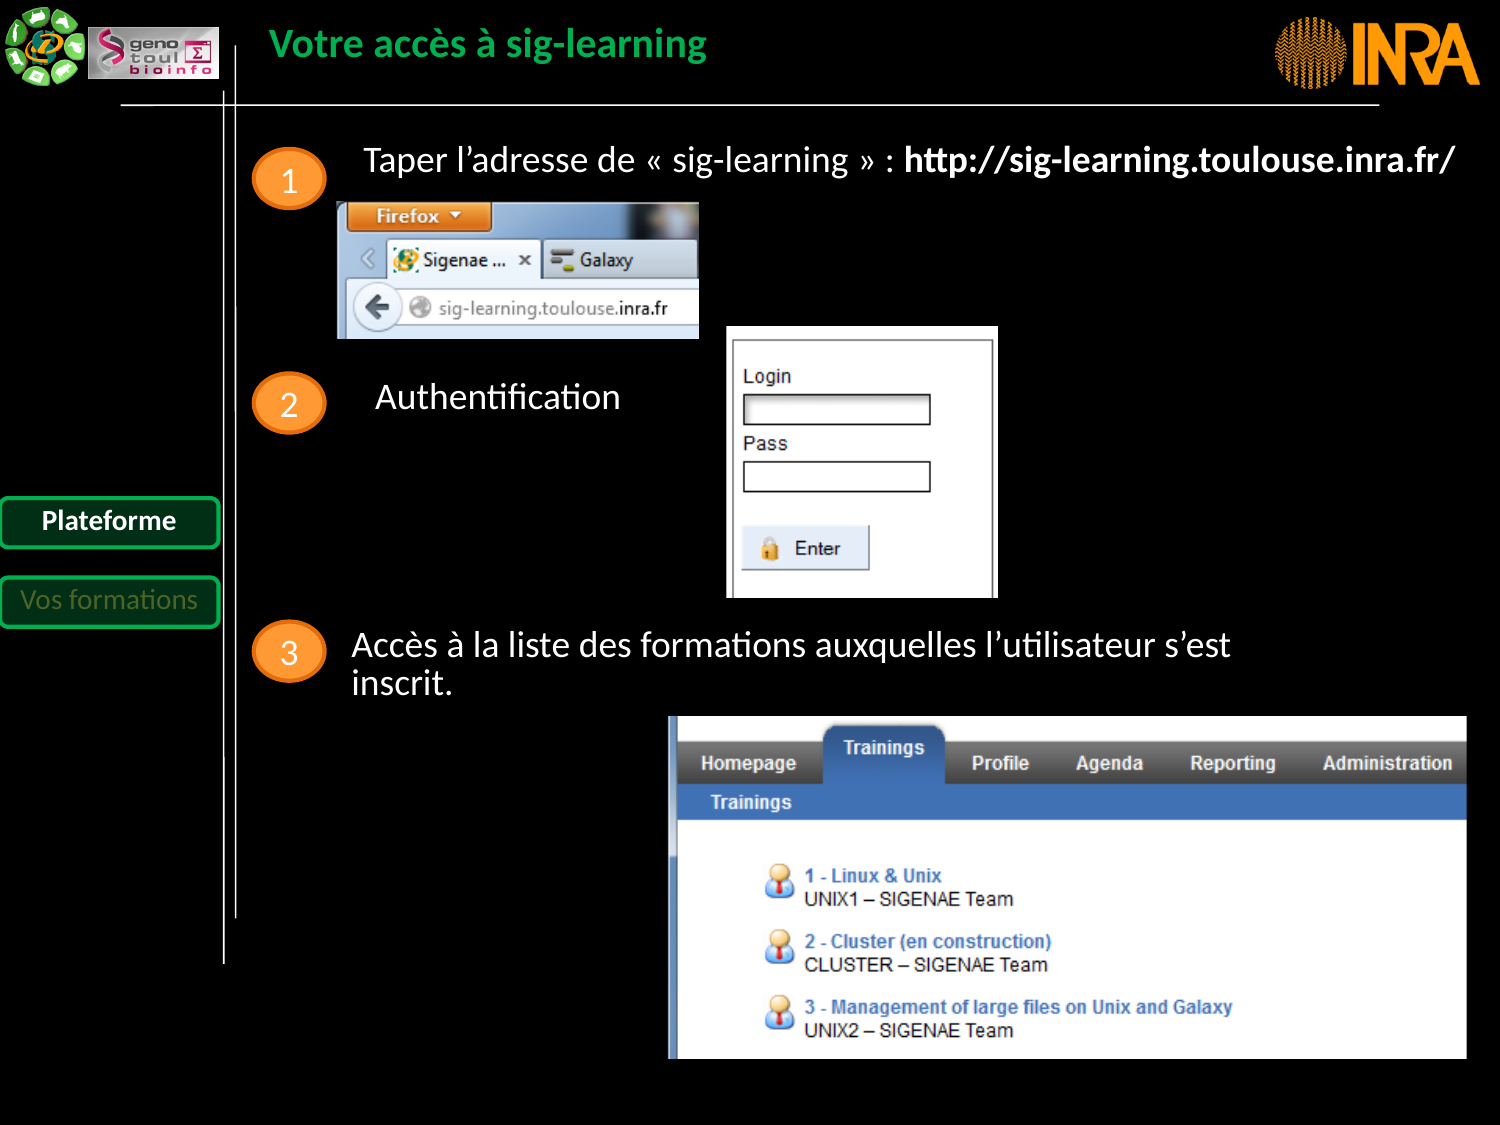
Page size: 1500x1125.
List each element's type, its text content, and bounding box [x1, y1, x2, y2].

text_box 3 [253, 621, 325, 681]
text_box Accès à la liste des formations auxquelles l’utilisateur s’est inscrit. [336, 621, 1282, 727]
text_box Plateforme [0, 498, 219, 548]
picture [336, 196, 699, 339]
text_box 1 [253, 148, 325, 209]
text_box Votre accès à sig-learning [253, 19, 1270, 85]
text_box 2 [253, 373, 325, 433]
text_box Taper l’adresse de « sig-learning » : http://sig-learning.toulouse.inra.fr/ [348, 137, 1500, 198]
picture [726, 326, 998, 598]
picture [667, 716, 1467, 1059]
text_box Vos formations [0, 577, 219, 627]
text_box Authentification [360, 373, 680, 434]
